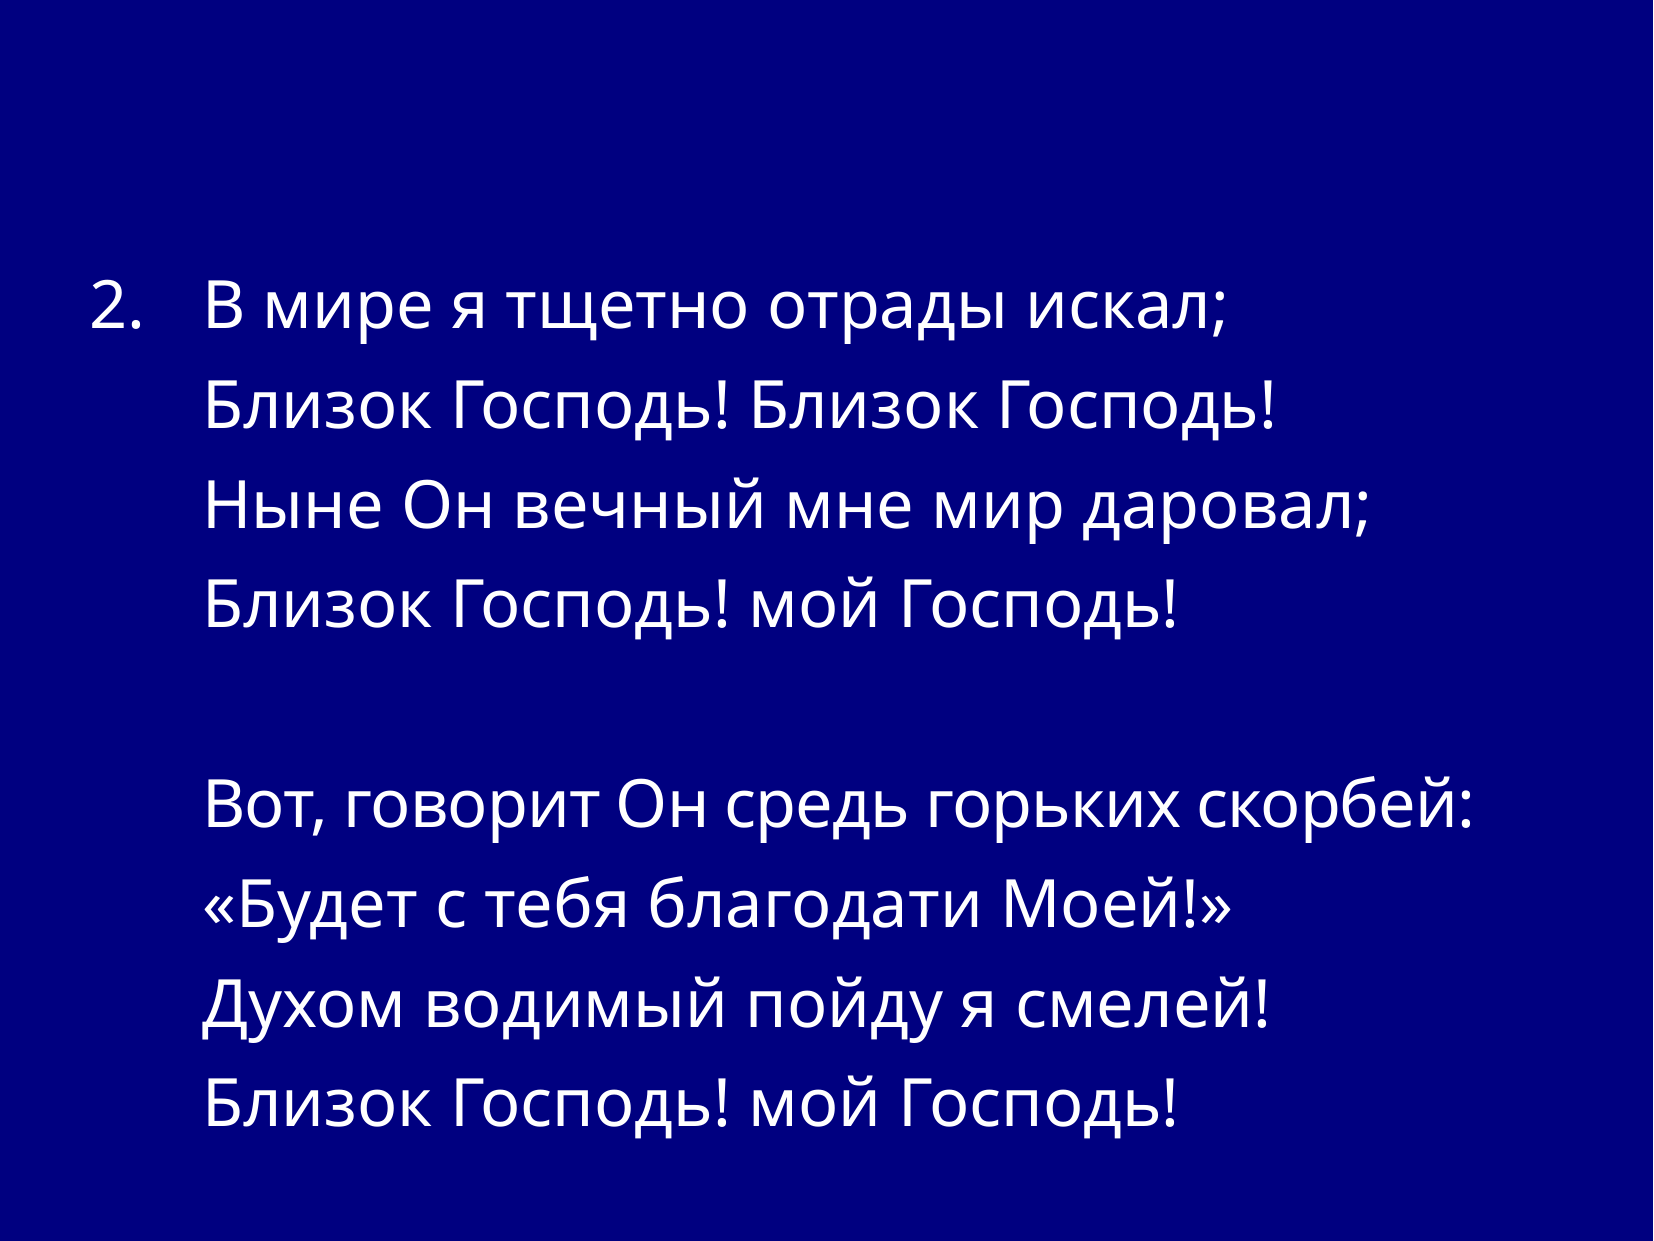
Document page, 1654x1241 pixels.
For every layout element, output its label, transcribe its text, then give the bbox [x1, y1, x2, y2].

text_box 2. В мире я тщетно отрады искал; Близок Господь! Близок Господь! Ныне Он вечный мне мир даровал; Близок Господь! мой Господь! Вот, говорит Он средь горьких скорбей: «Будет с тебя благодати Моей!» Духом водимый пойду я смелей! Близок Господь! мой Господь! [75, 150, 1653, 1163]
